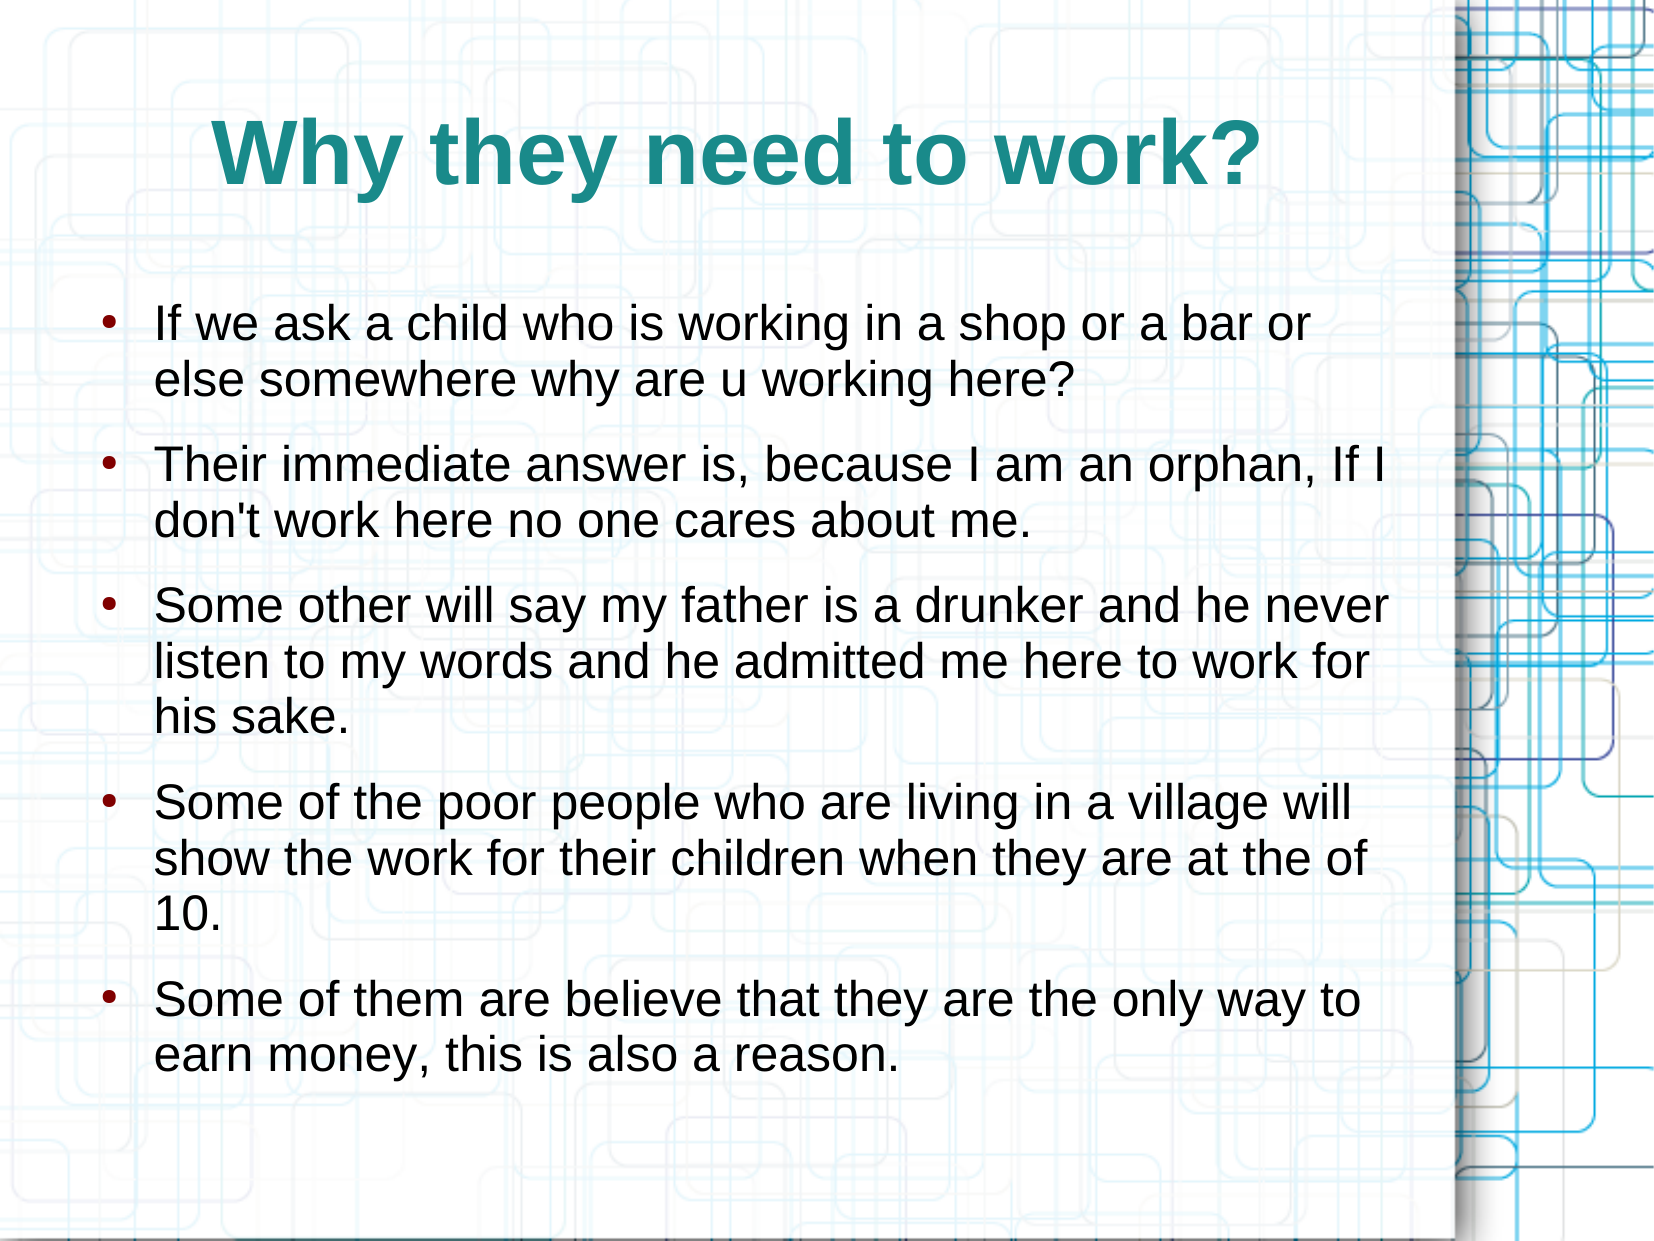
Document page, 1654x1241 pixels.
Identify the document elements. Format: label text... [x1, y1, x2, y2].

picture [0, 0, 1654, 1241]
title Why they need to work? [59, 49, 1418, 257]
list If we ask a child who is working in a shop or a bar or else somewhere why are u working here? Their immediate answer is, because I am an orphan, If I don't work here no one cares about me. Some other will say my father is a drunker and he never listen to my words and he admitted me here to work for his sake. Some of the poor people who are living in a village will show the work for their children when they are at the of 10. Some of them are believe that they are the only way to earn money, this is also a reason. [82, 295, 1418, 1114]
